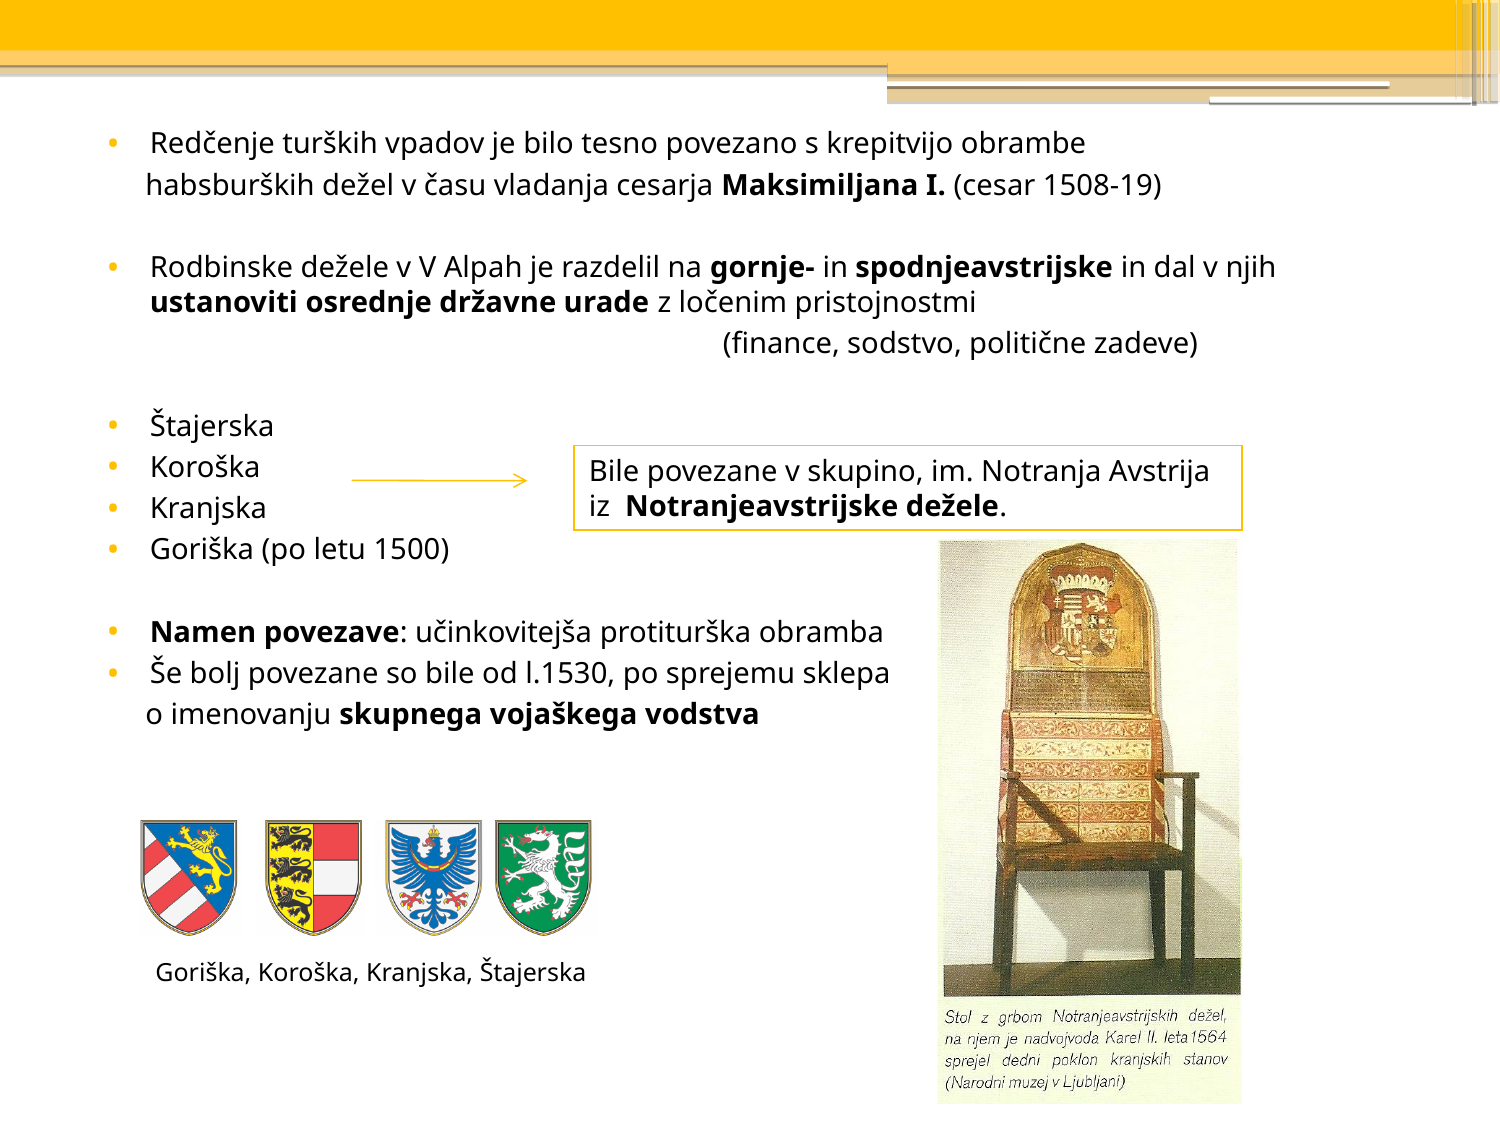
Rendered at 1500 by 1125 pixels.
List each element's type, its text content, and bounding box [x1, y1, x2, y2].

text_box Bile povezane v skupino, im. Notranja Avstrija iz Notranjeavstrijske dežele. [574, 445, 1243, 531]
picture [257, 820, 364, 936]
picture [140, 820, 242, 936]
list Redčenje turških vpadov je bilo tesno povezano s krepitvijo obrambe habsburških dežel v času vladanja cesarja Maksimiljana I. (cesar 1508-19) Rodbinske dežele v V Alpah je razdelil na gornje- in spodnjeavstrijske in dal v njih ustanoviti osrednje državne urade z ločenim pristojnostmi (finance, sodstvo, politične zadeve) Štajerska Koroška Kranjska Goriška (po letu 1500) Namen povezave: učinkovitejša protiturška obramba Še bolj povezane so bile od l.1530, po sprejemu sklepa o imenovanju skupnega vojaškega vodstva [75, 117, 1425, 1079]
text_box Goriška, Koroška, Kranjska, Štajerska [140, 949, 891, 994]
picture [937, 539, 1243, 1104]
picture [375, 820, 598, 936]
